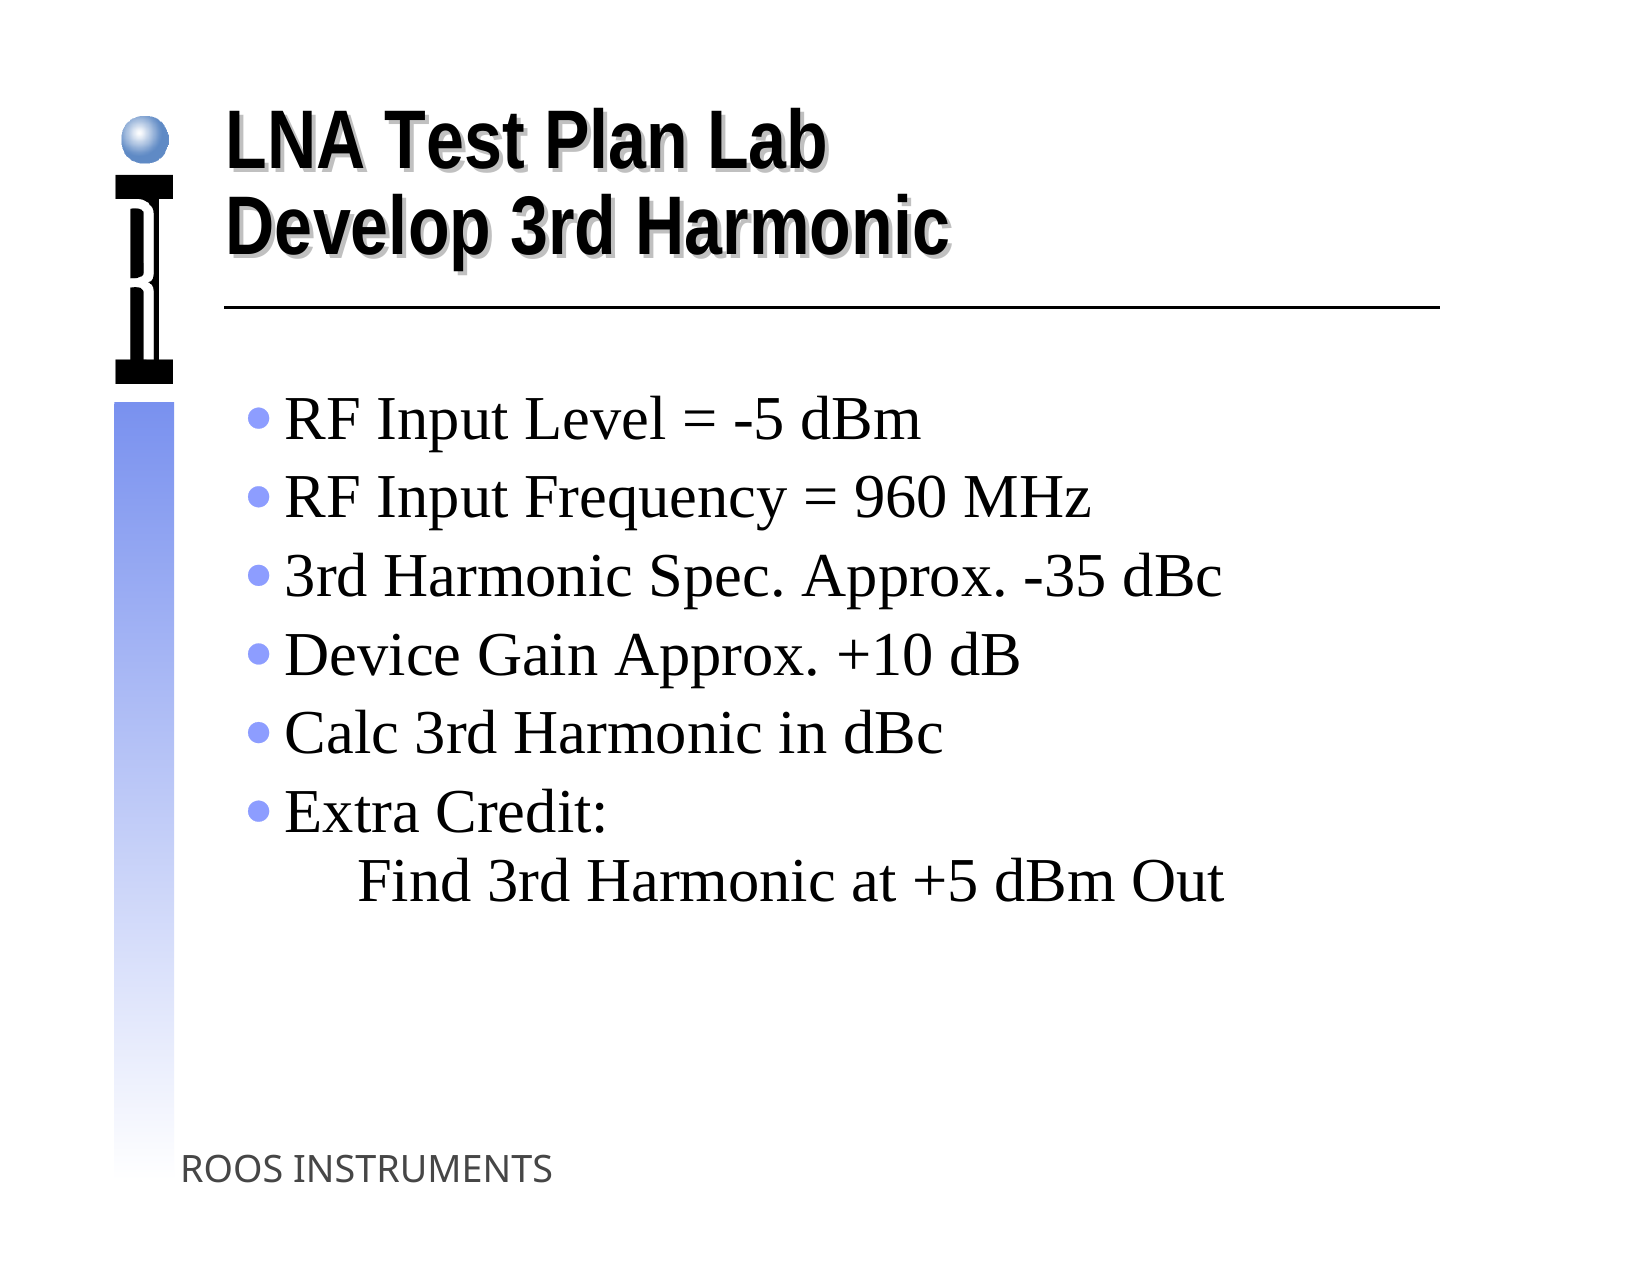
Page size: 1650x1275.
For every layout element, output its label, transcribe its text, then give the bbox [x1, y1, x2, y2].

text_box LNA Test Plan Lab Develop 3rd Harmonic [225, 99, 1447, 284]
text_box RF Input Level = -5 dBm RF Input Frequency = 960 MHz 3rd Harmonic Spec. Approx. -35 dBc Device Gain Approx. +10 dB Calc 3rd Harmonic in dBc Extra Credit: Find 3rd Harmonic at +5 dBm Out [232, 383, 1456, 921]
